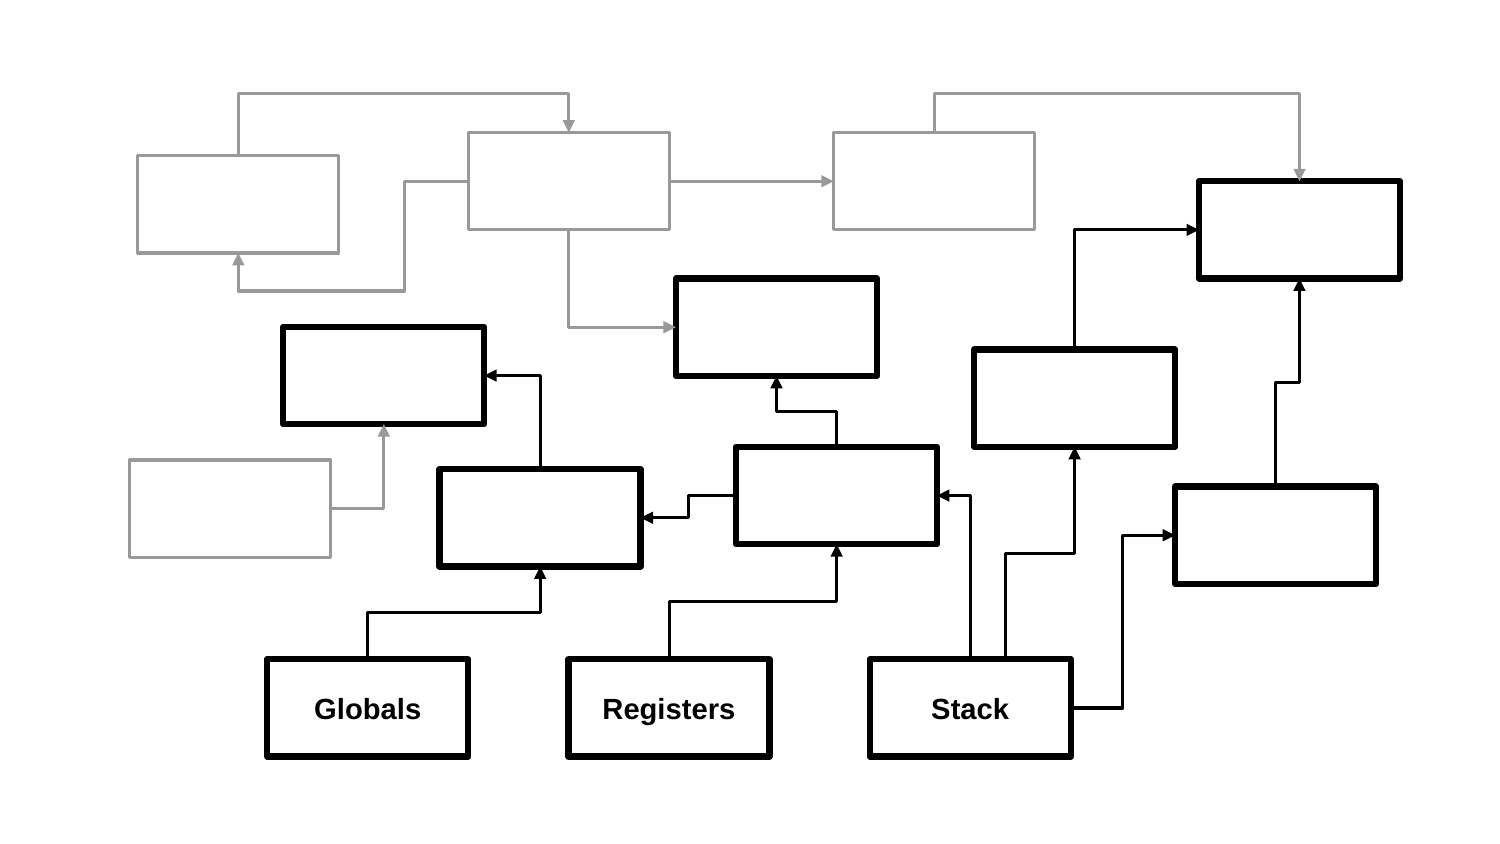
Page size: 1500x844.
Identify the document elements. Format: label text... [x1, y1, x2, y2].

text_box [675, 278, 877, 376]
text_box Globals [267, 659, 469, 757]
text_box [974, 349, 1176, 447]
text_box Registers [568, 659, 770, 757]
text_box Stack [869, 659, 1071, 757]
text_box [736, 446, 937, 545]
text_box [137, 155, 339, 253]
text_box [468, 132, 670, 230]
text_box [439, 469, 641, 567]
text_box [1175, 486, 1377, 584]
text_box [283, 326, 485, 425]
text_box [833, 132, 1035, 230]
text_box [1198, 181, 1400, 279]
text_box [129, 460, 331, 558]
